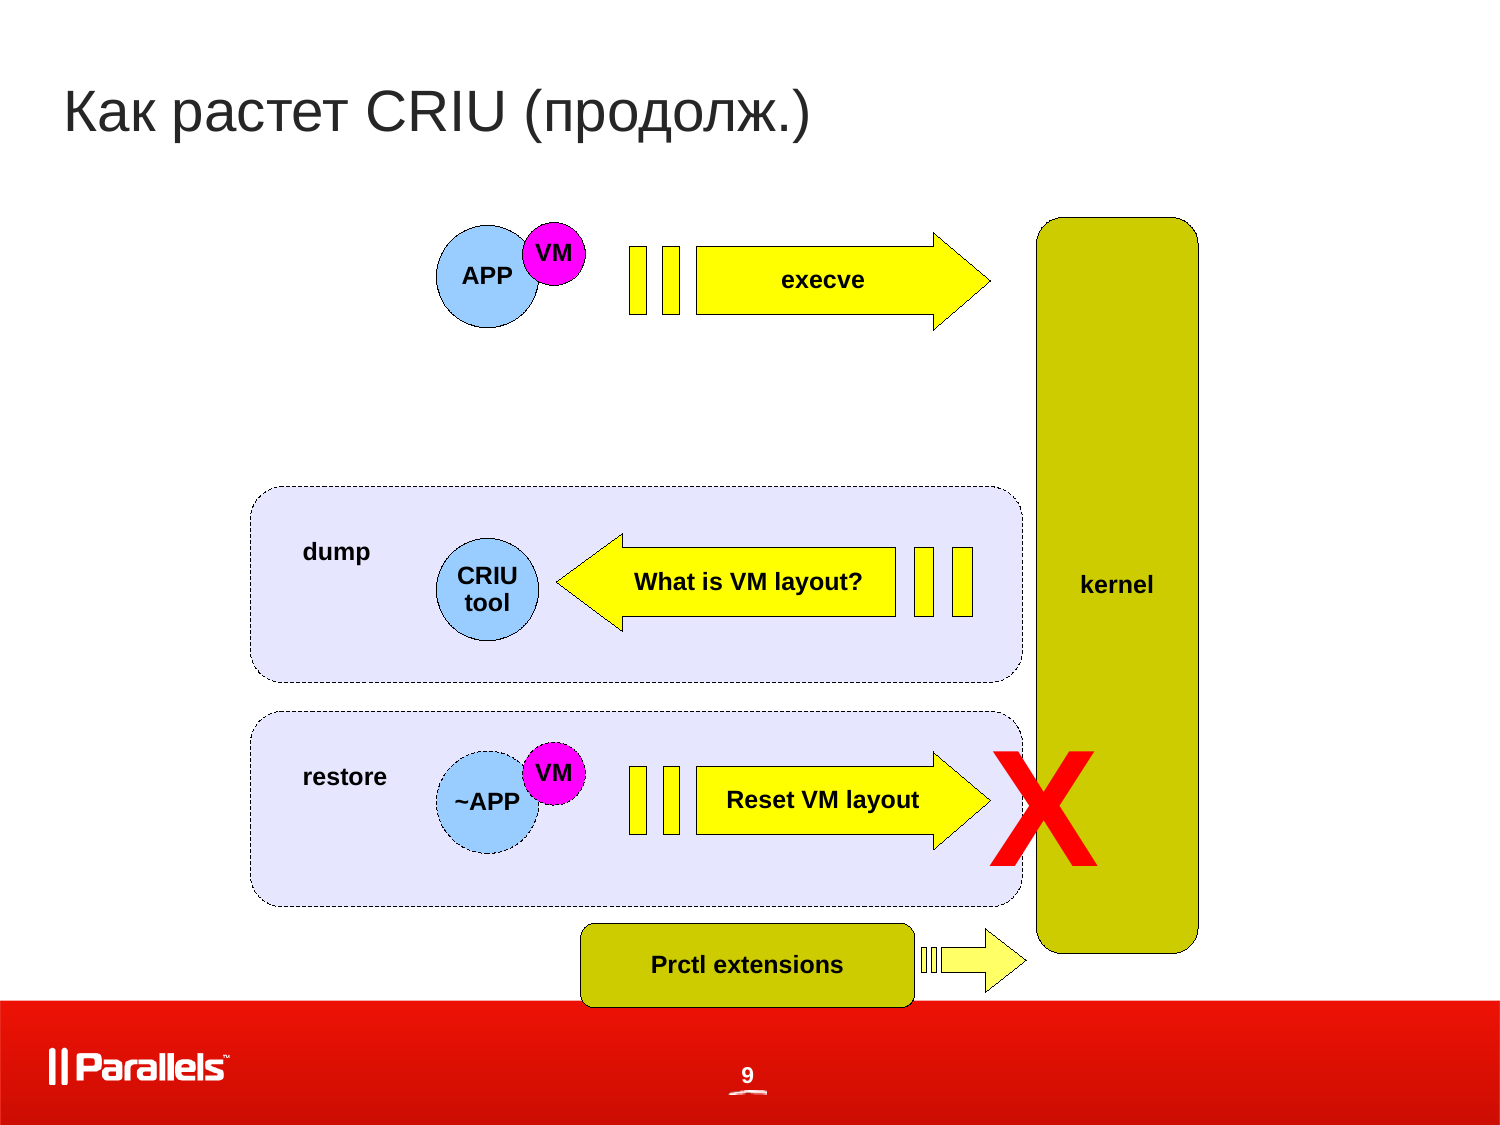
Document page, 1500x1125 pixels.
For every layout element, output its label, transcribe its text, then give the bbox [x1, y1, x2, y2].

text_box VM [522, 742, 586, 806]
text_box [931, 947, 937, 973]
text_box APP [436, 225, 539, 328]
text_box CRIU tool [436, 538, 539, 641]
text_box VM [522, 222, 586, 286]
text_box Reset VM layout [629, 766, 647, 835]
text_box [250, 486, 1023, 683]
text_box Reset VM layout [696, 751, 973, 850]
text_box Reset VM layout [663, 766, 680, 835]
text_box [250, 711, 1006, 907]
text_box execve [662, 246, 680, 315]
text_box What is VM layout? [952, 547, 973, 617]
text_box execve [696, 232, 991, 331]
text_box [941, 928, 1027, 993]
text_box X [973, 715, 1115, 910]
text_box kernel [1036, 217, 1199, 954]
title Как растет CRIU (продолж.) [48, 10, 1454, 214]
text_box [921, 947, 927, 973]
text_box ~APP [436, 751, 539, 854]
picture [49, 1046, 230, 1085]
text_box restore [288, 756, 403, 798]
text_box Prctl extensions [580, 923, 915, 1008]
text_box dump [287, 531, 386, 574]
text_box What is VM layout? [914, 547, 934, 617]
picture [727, 1090, 767, 1095]
text_box What is VM layout? [556, 533, 896, 632]
text_box execve [629, 246, 647, 315]
